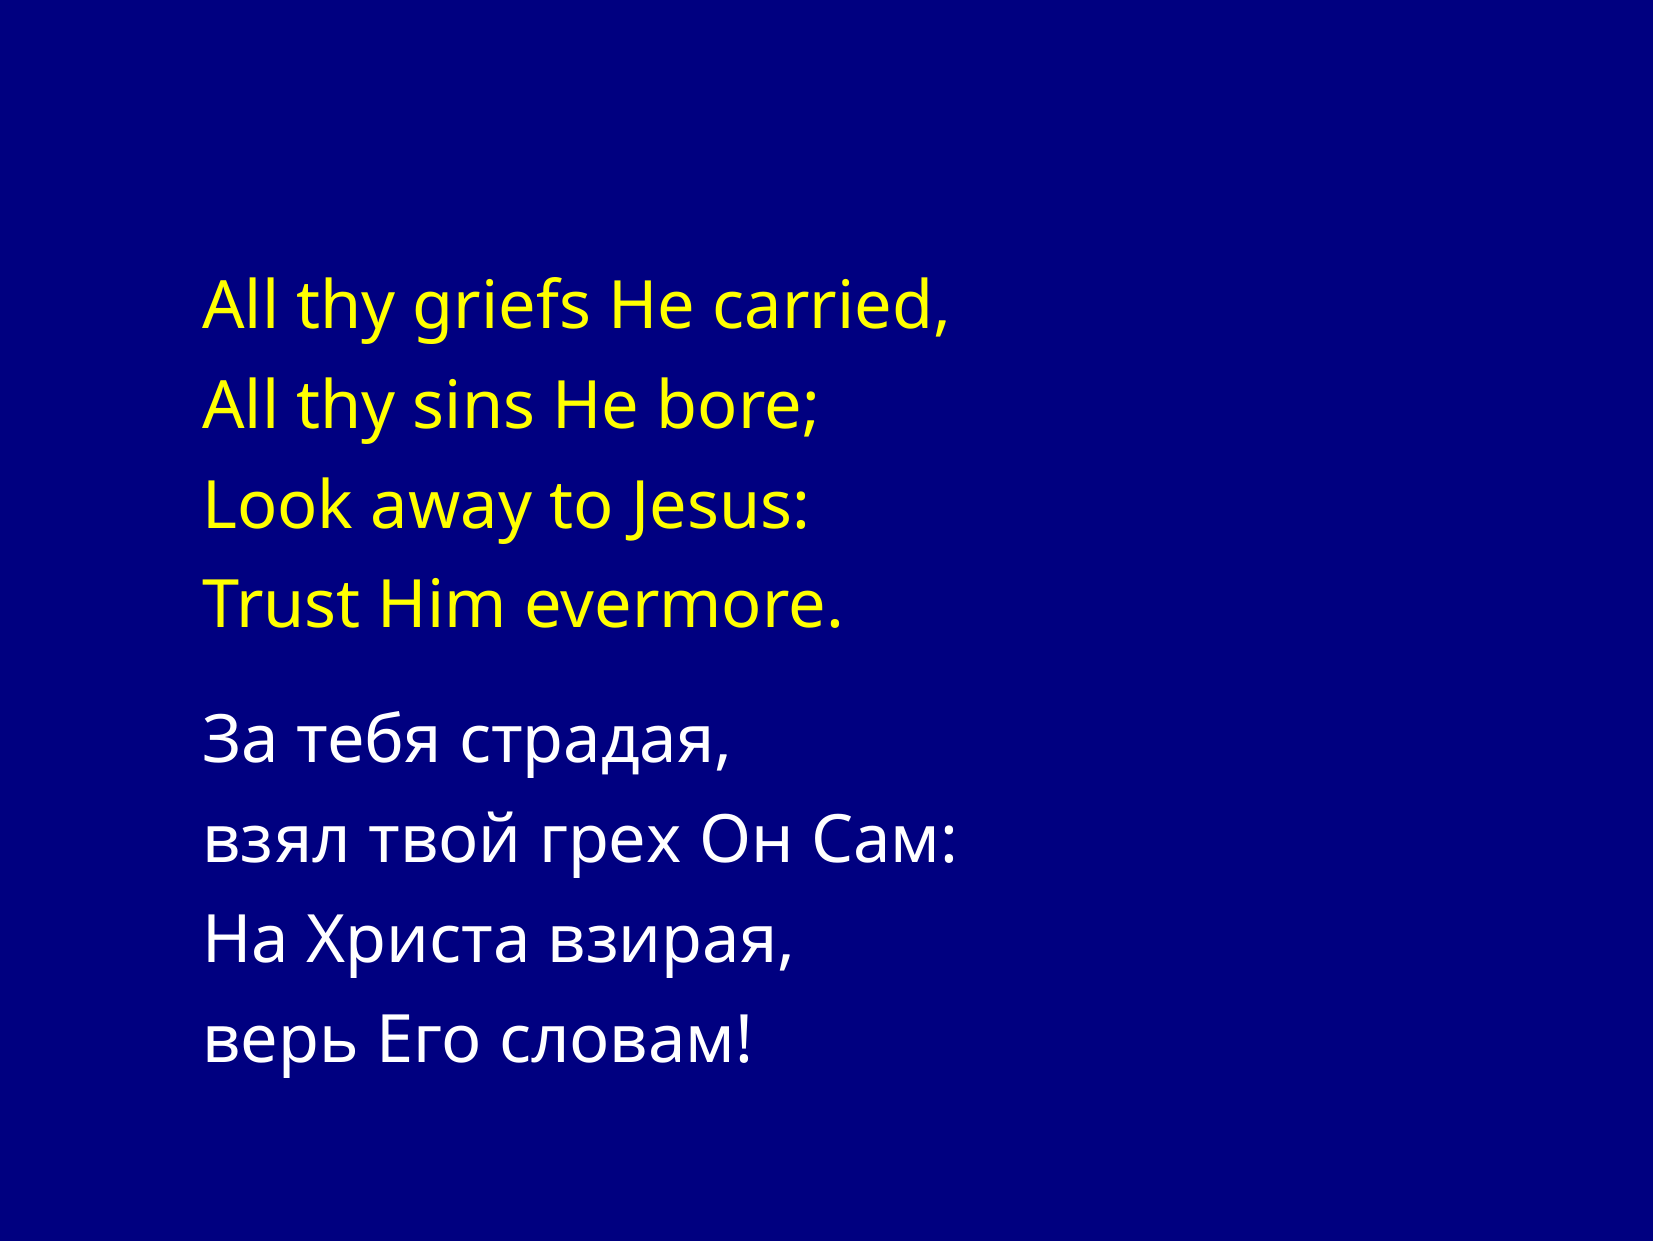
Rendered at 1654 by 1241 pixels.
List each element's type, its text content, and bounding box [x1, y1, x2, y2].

text_box За тебя страдая, взял твой грех Он Сам: На Христа взирая, верь Его словам! [75, 675, 1576, 1163]
text_box All thy griefs He carried, All thy sins He bore; Look away to Jesus: Trust Him evermore. [75, 150, 1653, 638]
